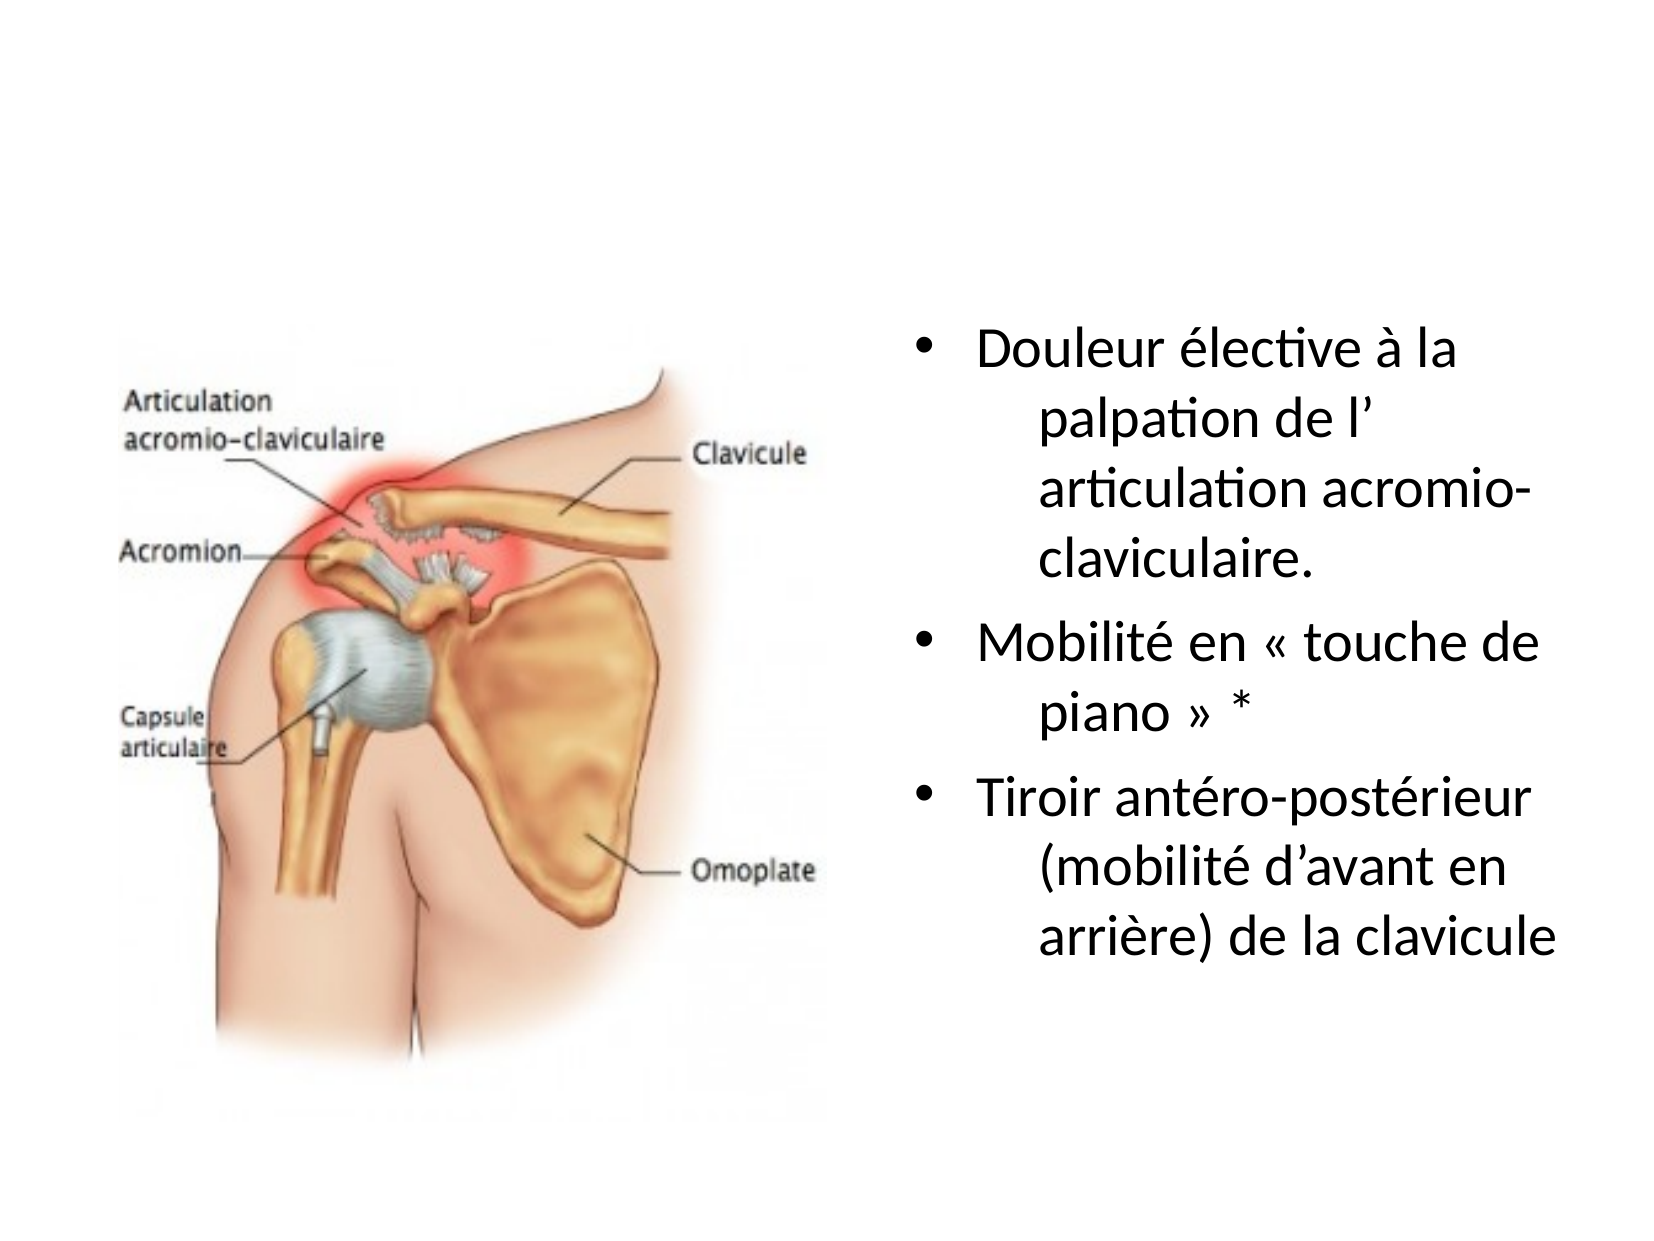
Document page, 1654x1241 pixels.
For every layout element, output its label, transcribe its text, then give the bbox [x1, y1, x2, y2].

picture [118, 324, 827, 1123]
list Douleur élective à la palpation de l’articulation acromio-claviculaire. Mobilité en « touche de piano » * Tiroir antéro-postérieur (mobilité d’avant en arrière) de la clavicule [897, 301, 1601, 1097]
